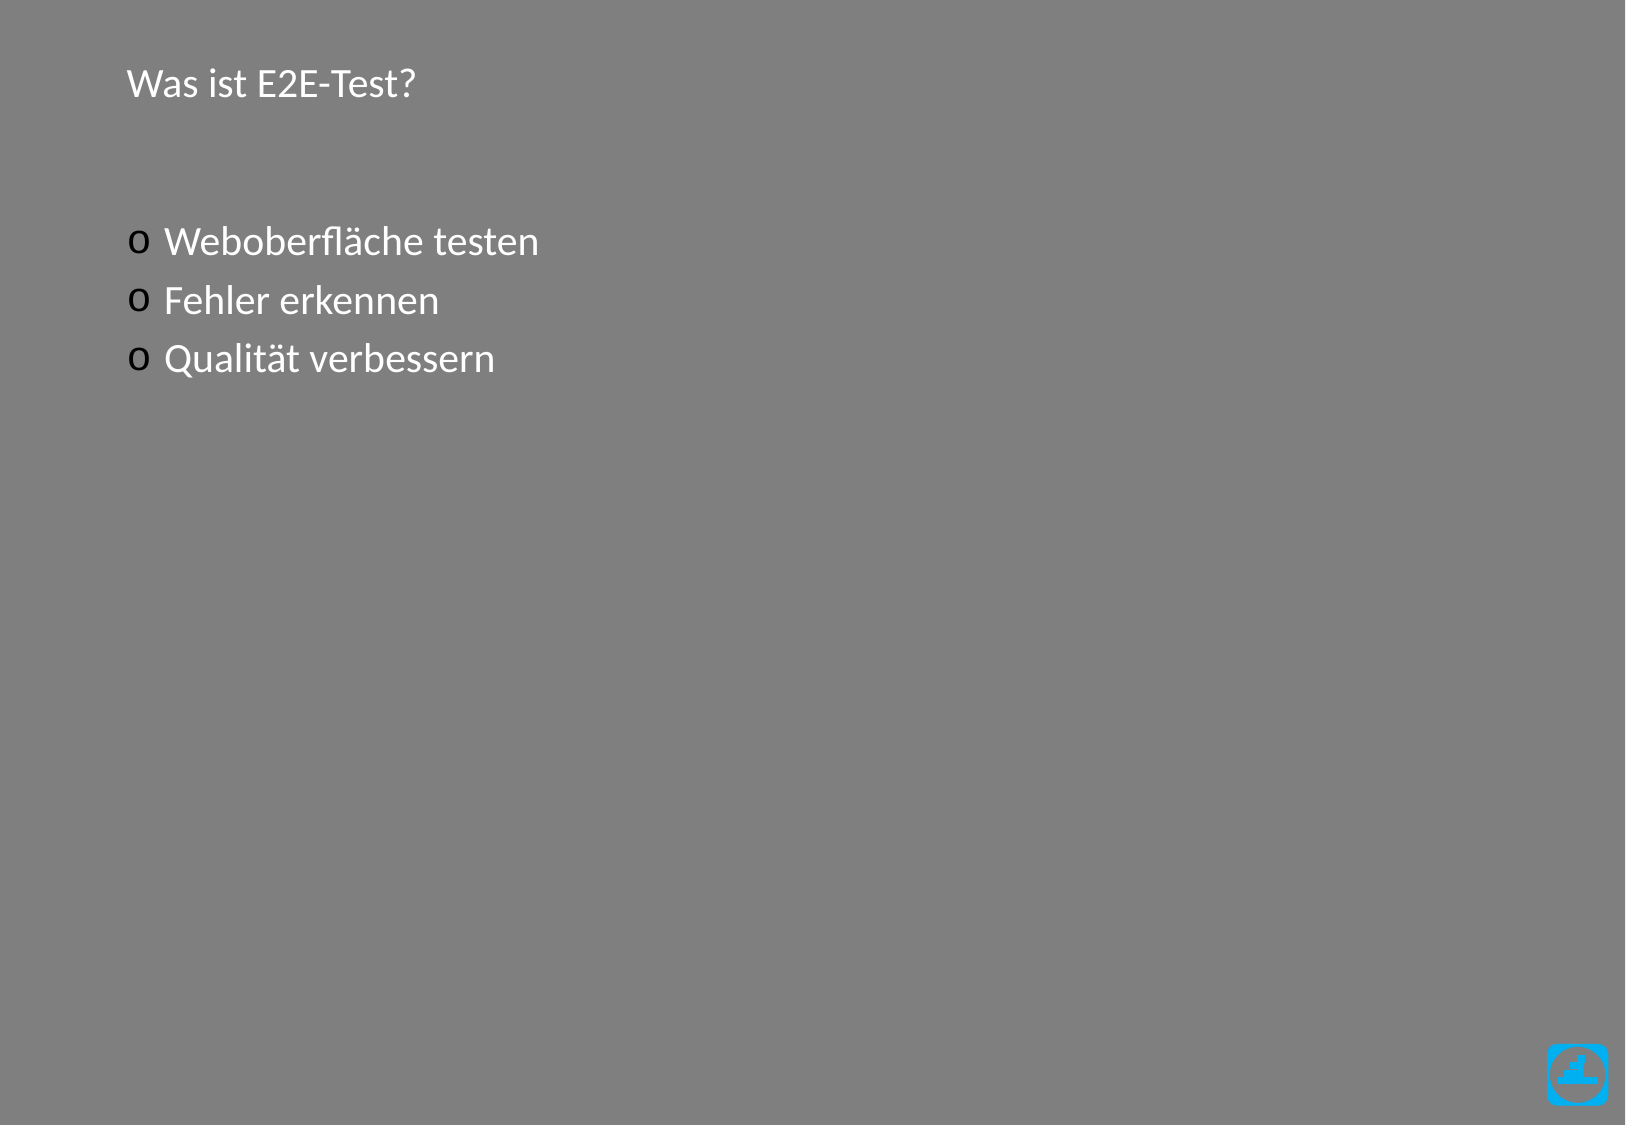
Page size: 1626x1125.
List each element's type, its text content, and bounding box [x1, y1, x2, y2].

title Was ist E2E-Test? [111, 59, 803, 127]
list Weboberfläche testen Fehler erkennen Qualität verbessern [111, 218, 1514, 1014]
